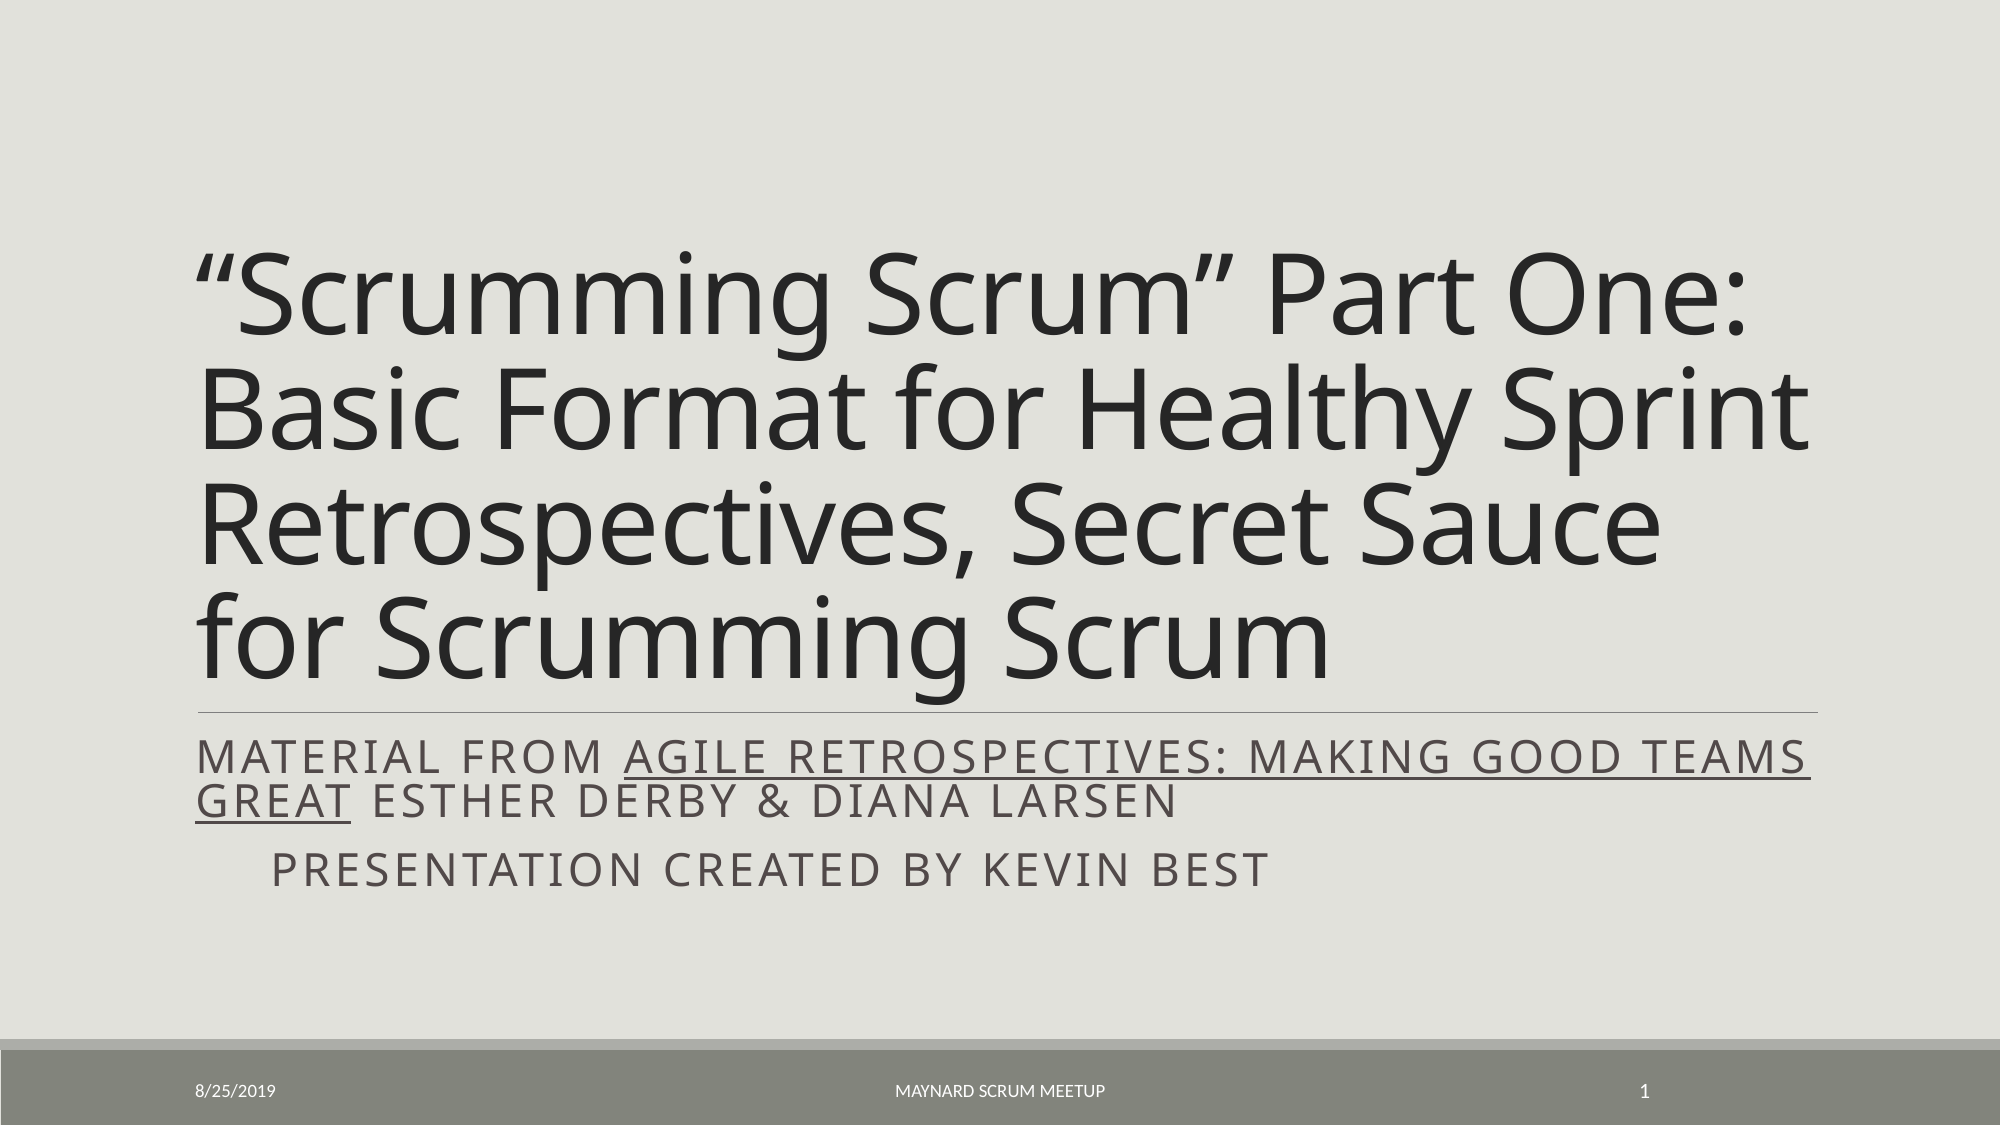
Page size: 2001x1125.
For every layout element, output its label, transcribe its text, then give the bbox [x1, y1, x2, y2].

text_box 8/25/2019 [180, 1059, 586, 1120]
subtitle Material from agile retrospectives: Making good teams great esther derby & Diana Larsen Presentation Created By Kevin Best [180, 730, 1831, 919]
title “Scrumming Scrum” Part One: Basic Format for Healthy Sprint Retrospectives, Secret Sauce for Scrumming Scrum [180, 124, 1831, 710]
text_box Maynard Scrum meetup [604, 1059, 1396, 1120]
text_box 1 [1624, 1059, 1840, 1120]
